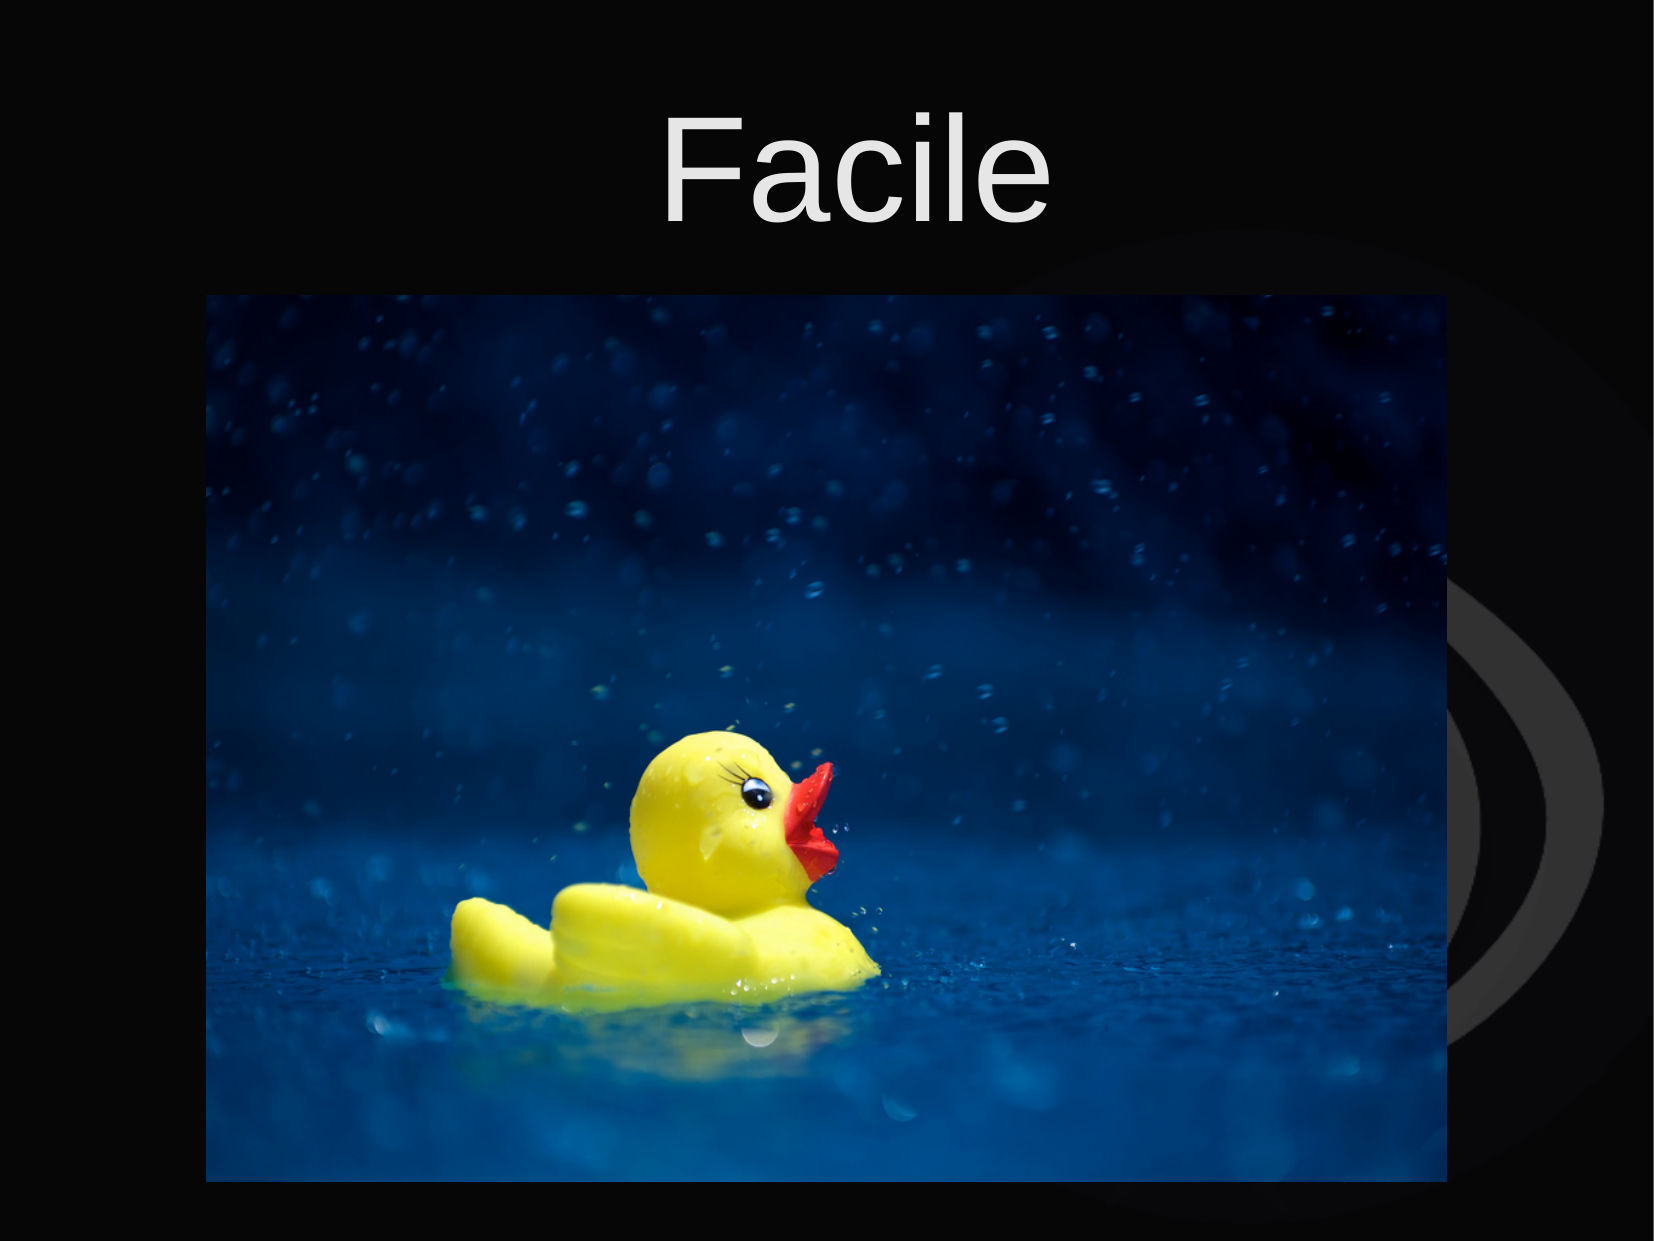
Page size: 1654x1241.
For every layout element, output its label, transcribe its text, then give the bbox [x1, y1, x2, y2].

picture [0, 0, 1654, 1241]
subtitle Facile [88, 13, 1571, 325]
